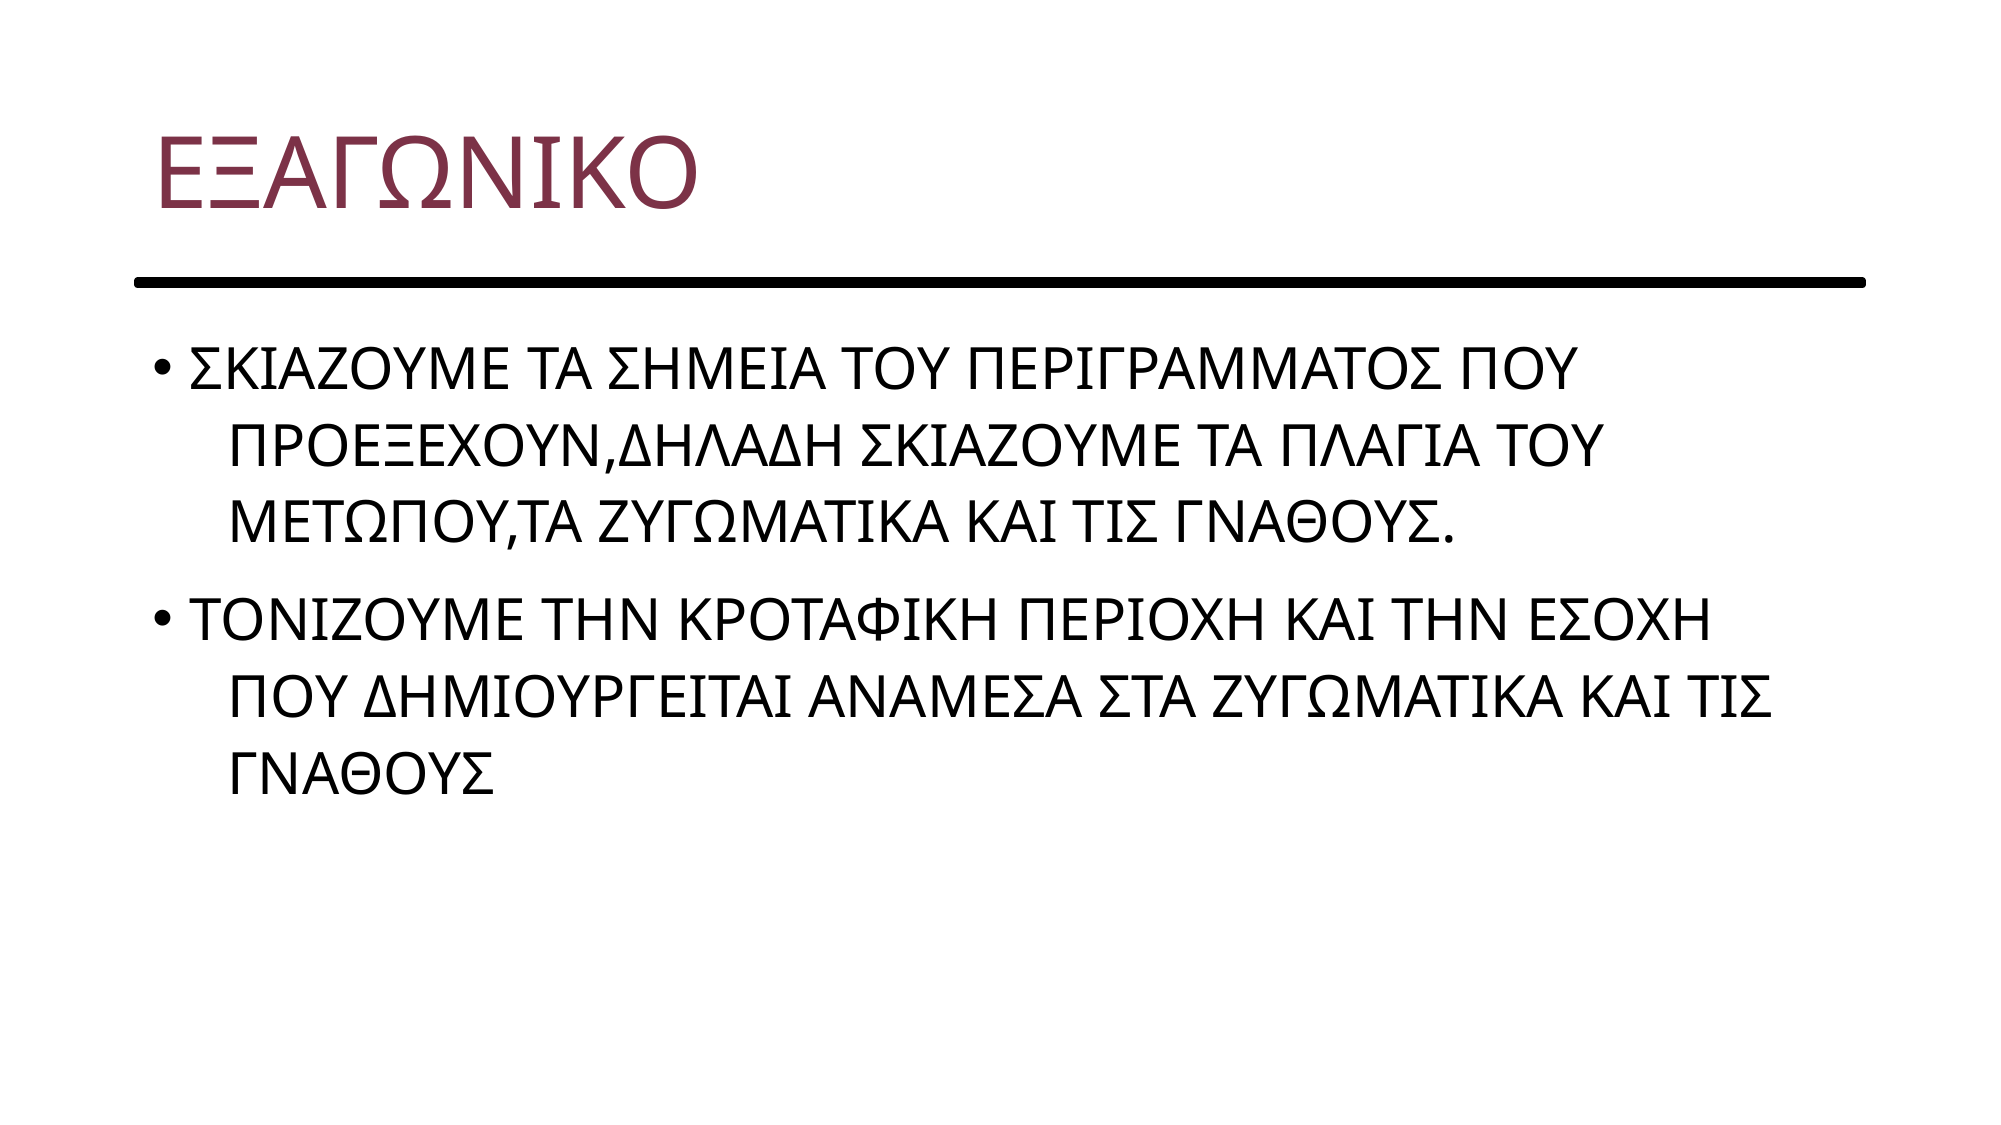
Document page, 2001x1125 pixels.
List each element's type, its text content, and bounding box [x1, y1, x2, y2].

list ΣΚΙΑΖΟΥΜΕ ΤΑ ΣΗΜΕΙΑ ΤΟΥ ΠΕΡΙΓΡΑΜΜΑΤΟΣ ΠΟΥ ΠΡΟΕΞΕΧΟΥΝ,ΔΗΛΑΔΗ ΣΚΙΑΖΟΥΜΕ ΤΑ ΠΛΑΓΙΑ ΤΟΥ ΜΕΤΩΠΟΥ,ΤΑ ΖΥΓΩΜΑΤΙΚΑ ΚΑΙ ΤΙΣ ΓΝΑΘΟΥΣ. ΤΟΝΙΖΟΥΜΕ ΤΗΝ ΚΡΟΤΑΦΙΚΗ ΠΕΡΙΟΧΗ ΚΑΙ ΤΗΝ ΕΣΟΧΗ ΠΟΥ ΔΗΜΙΟΥΡΓΕΙΤΑΙ ΑΝΑΜΕΣΑ ΣΤΑ ΖΥΓΩΜΑΤΙΚΑ ΚΑΙ ΤΙΣ ΓΝΑΘΟΥΣ [137, 316, 1863, 1014]
title ΕΞΑΓΩΝΙΚΟ [137, 59, 1863, 278]
